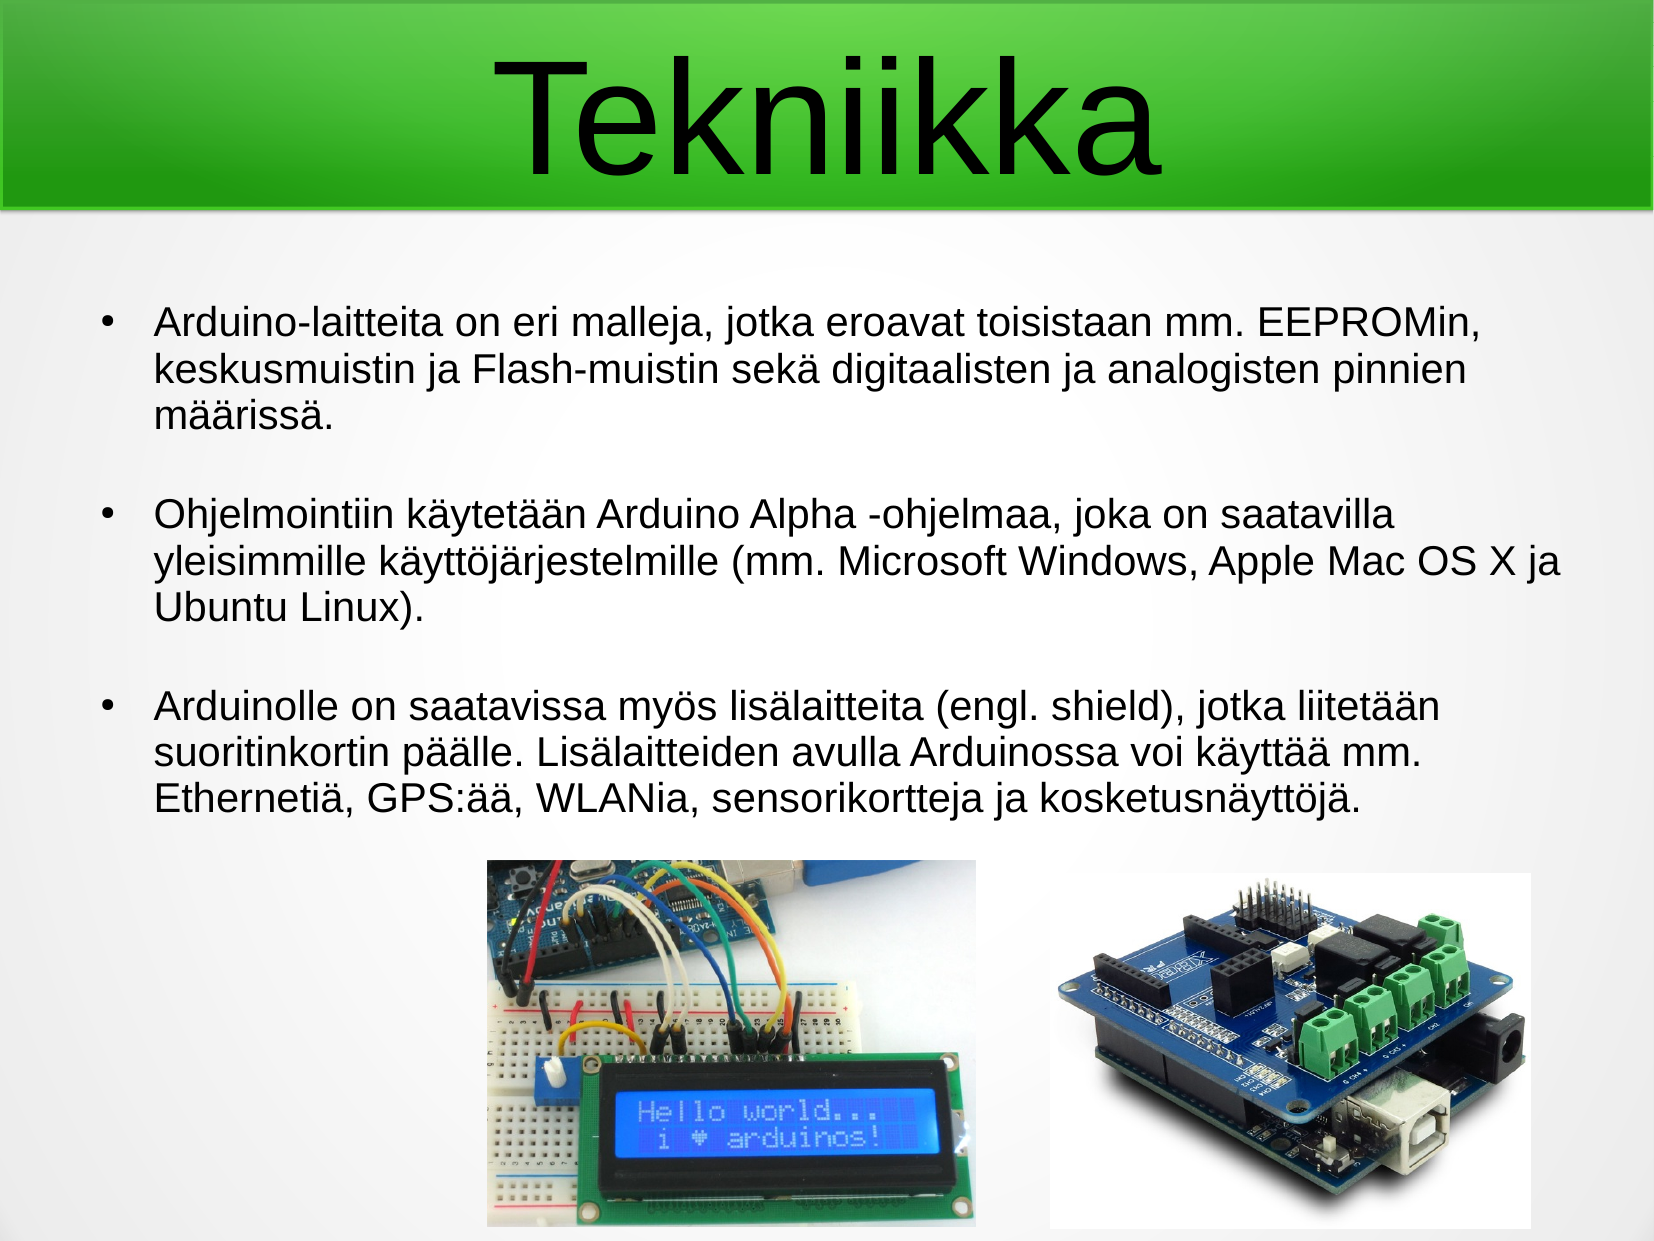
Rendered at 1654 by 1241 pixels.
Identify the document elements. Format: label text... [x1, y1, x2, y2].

picture [1050, 873, 1531, 1229]
picture [487, 860, 976, 1227]
title Tekniikka [82, 26, 1571, 210]
list Arduino-laitteita on eri malleja, jotka eroavat toisistaan mm. EEPROMin, keskusmuistin ja Flash-muistin sekä digitaalisten ja analogisten pinnien määrissä. Ohjelmointiin käytetään Arduino Alpha -ohjelmaa, joka on saatavilla yleisimmille käyttöjärjestelmille (mm. Microsoft Windows, Apple Mac OS X ja Ubuntu Linux). Arduinolle on saatavissa myös lisälaitteita (engl. shield), jotka liitetään suoritinkortin päälle. Lisälaitteiden avulla Arduinossa voi käyttää mm. Ethernetiä, GPS:ää, WLANia, sensorikortteja ja kosketusnäyttöjä. [82, 299, 1571, 1019]
